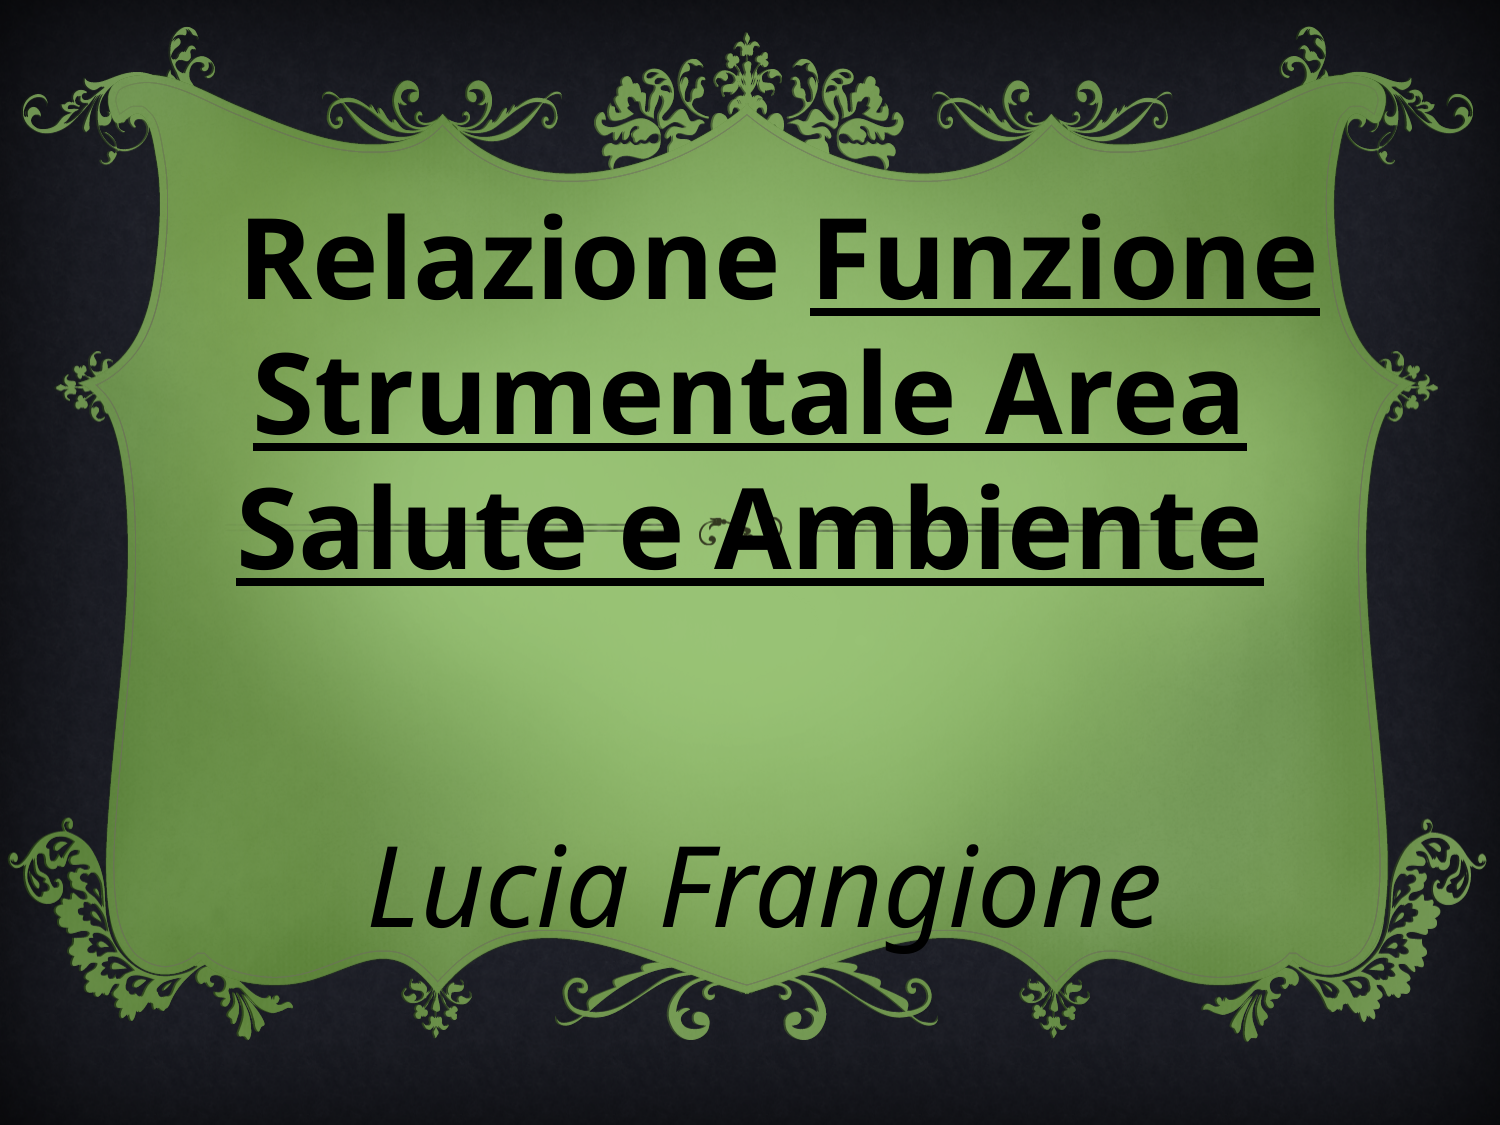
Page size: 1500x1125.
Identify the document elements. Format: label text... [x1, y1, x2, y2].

title Relazione Funzione Strumentale Area Salute e Ambiente [75, 44, 1425, 233]
picture [887, 941, 916, 946]
picture [0, 0, 1500, 1125]
subtitle Lucia Frangione [0, 739, 1355, 941]
